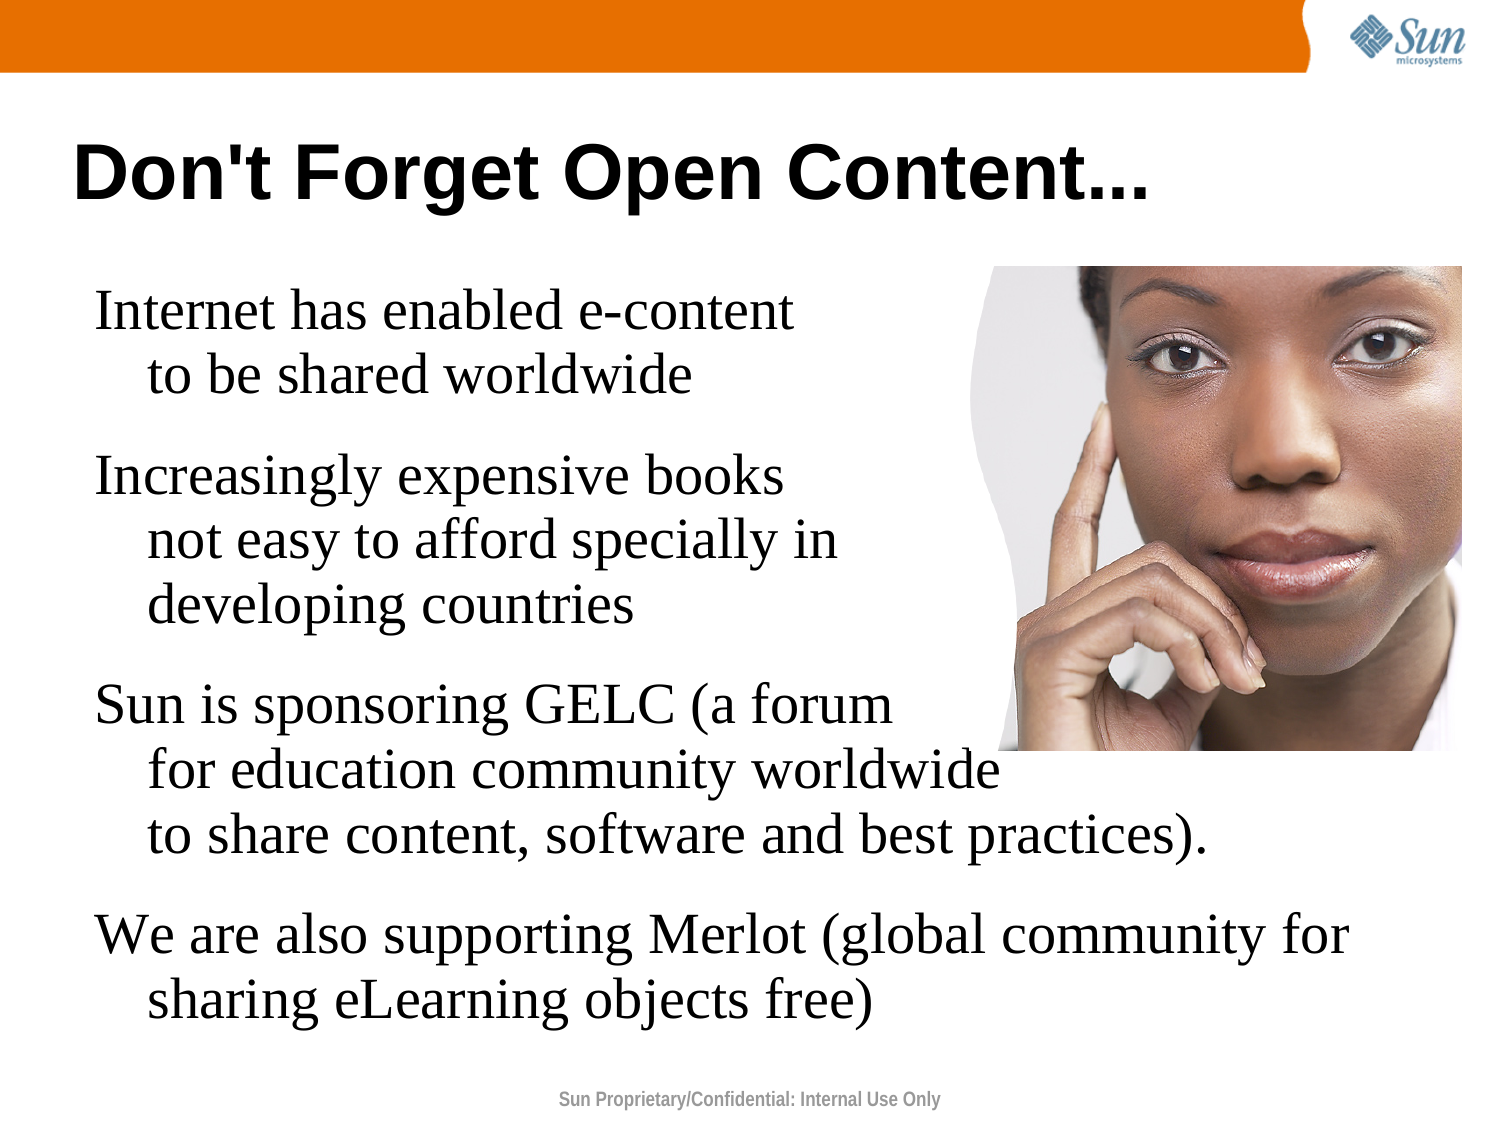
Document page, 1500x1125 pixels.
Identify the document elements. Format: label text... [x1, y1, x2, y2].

title Don't Forget Open Content... [57, 119, 1475, 309]
list Internet has enabled e-content to be shared worldwide Increasingly expensive books not easy to afford specially in developing countries Sun is sponsoring GELC (a forum for education community worldwide to share content, software and best practices). We are also supporting Merlot (global community for sharing eLearning objects free) [62, 269, 1383, 1081]
picture [969, 266, 1462, 751]
picture [0, 0, 1500, 75]
